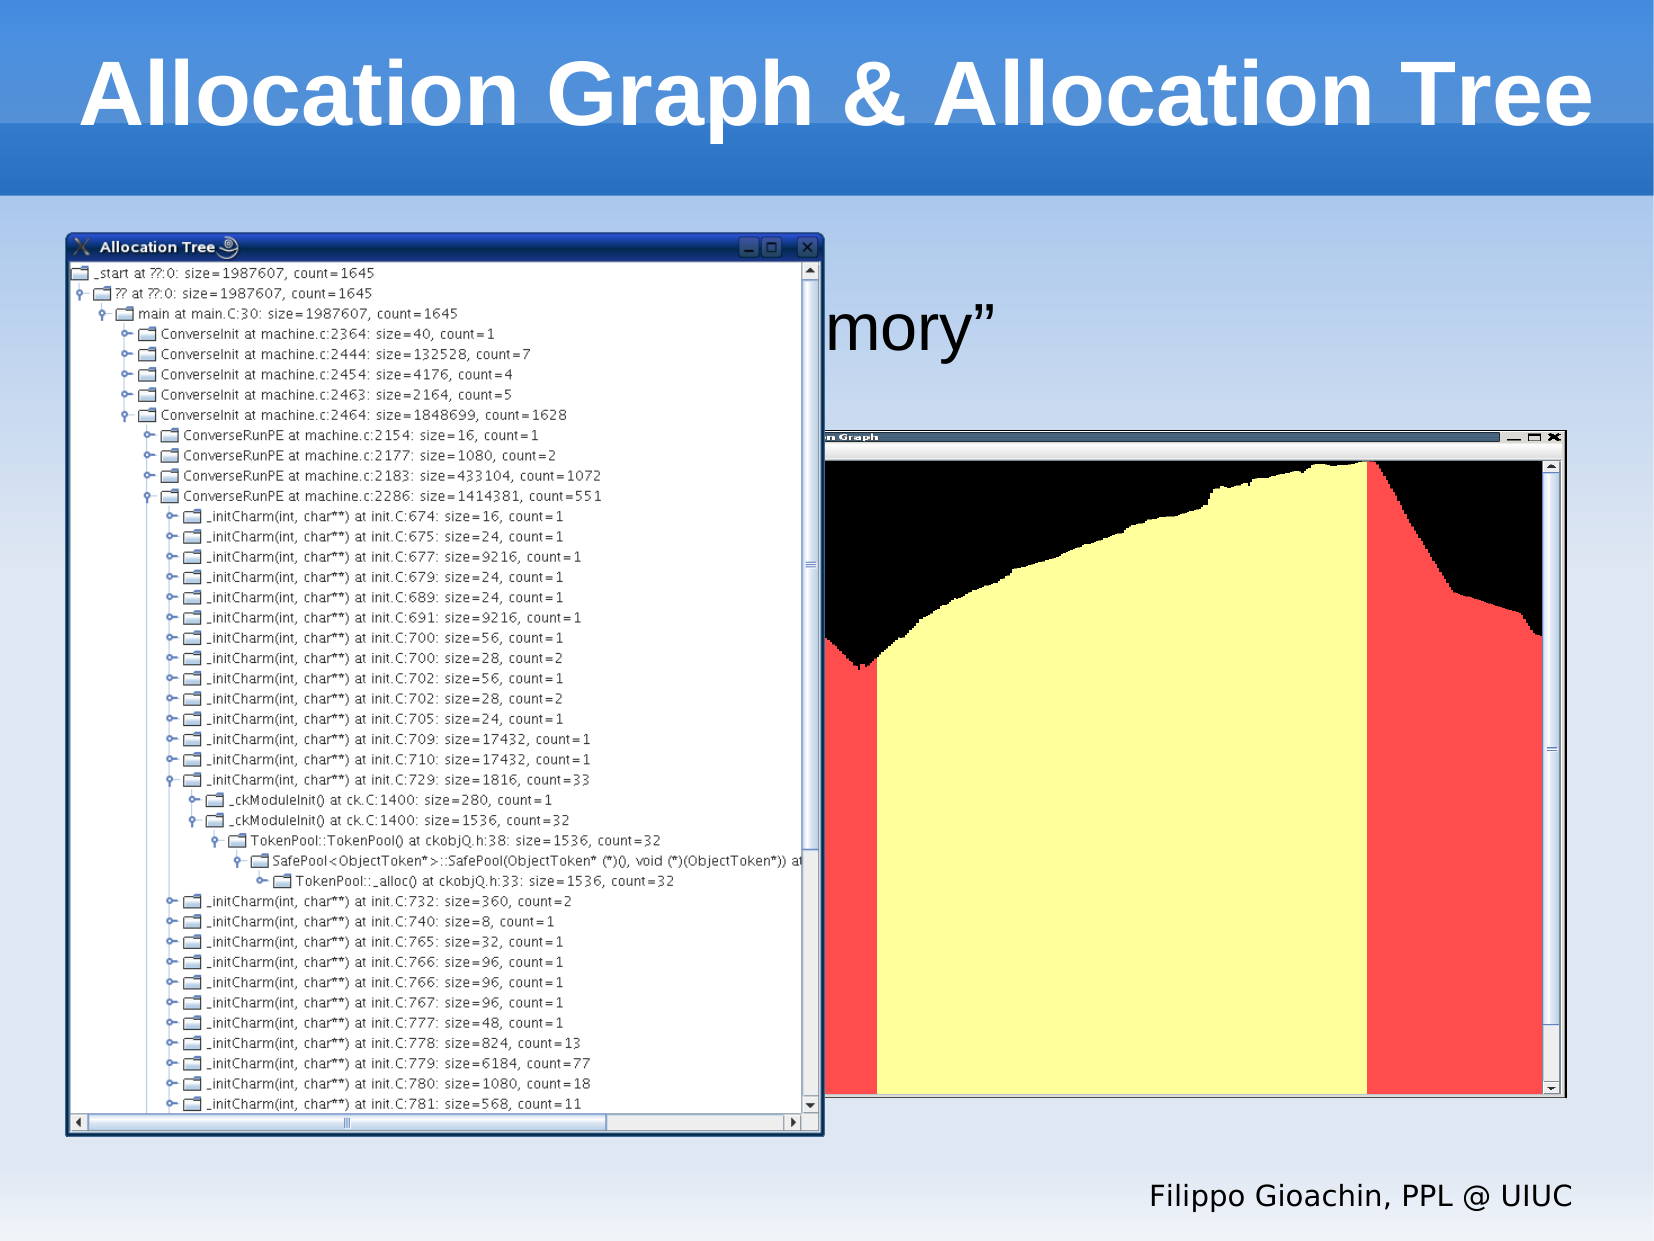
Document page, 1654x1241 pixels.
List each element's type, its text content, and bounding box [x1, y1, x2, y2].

title Allocation Graph & Allocation Tree [76, 0, 1598, 208]
picture [0, 0, 1654, 1241]
list link with “-tracemode memory” [825, 290, 1571, 1109]
